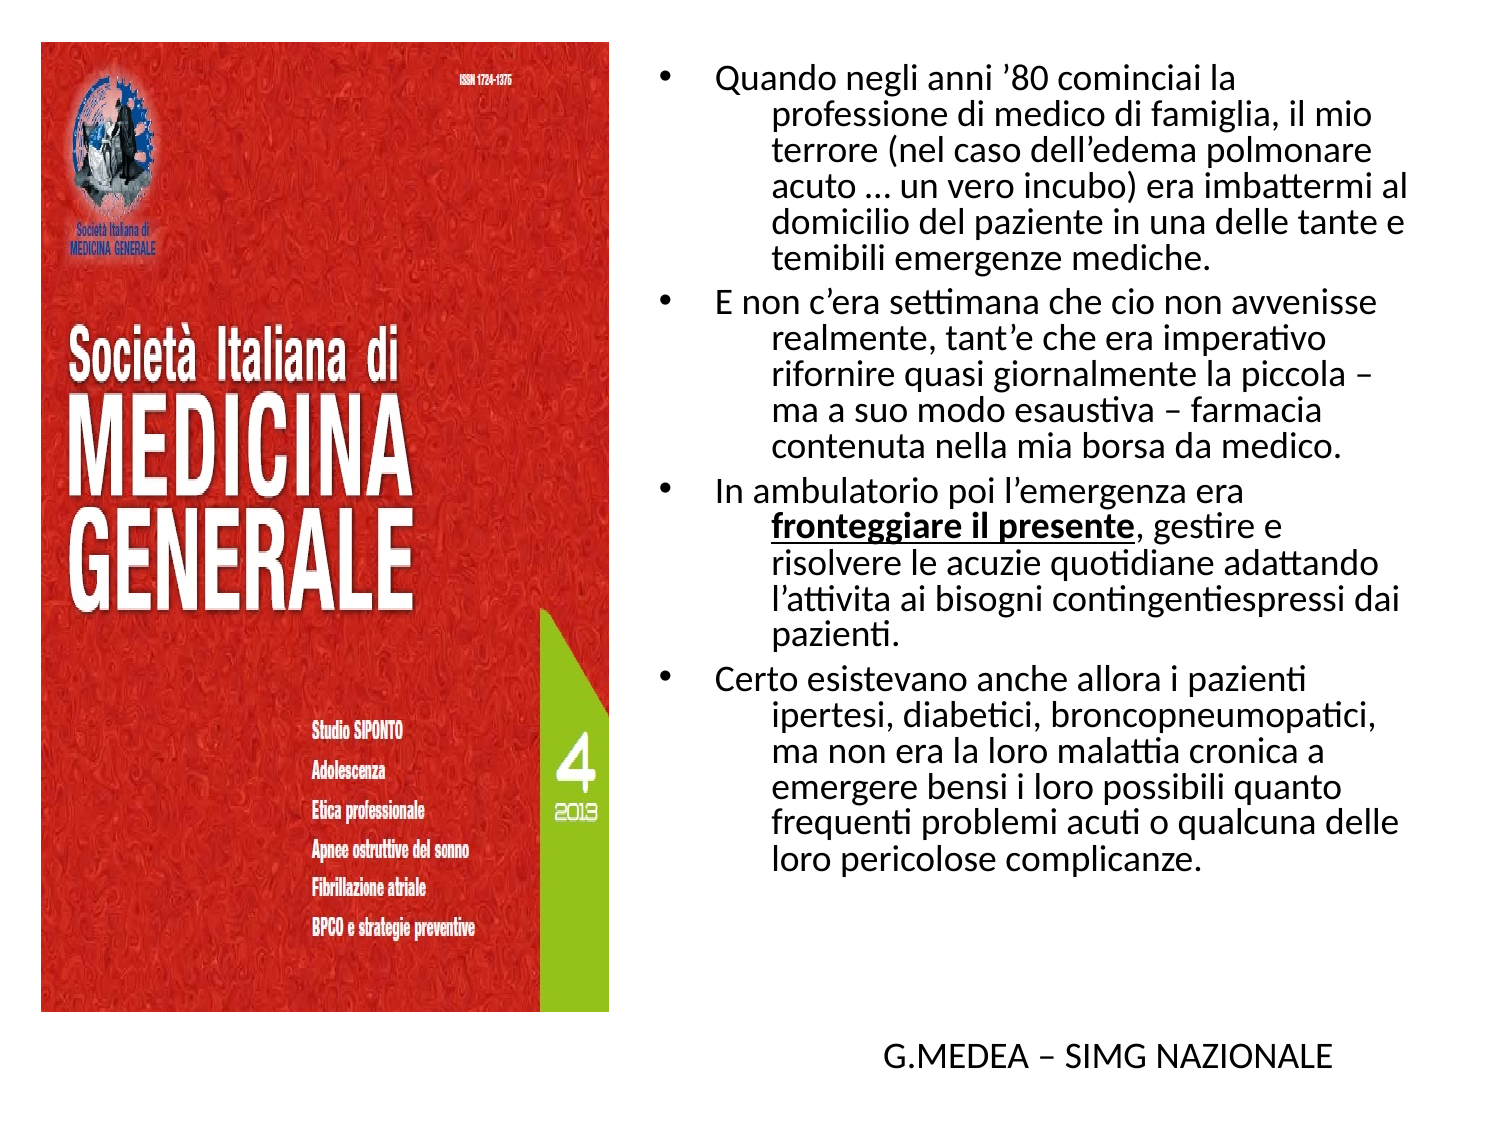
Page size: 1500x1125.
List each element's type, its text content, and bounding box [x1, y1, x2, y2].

text_box G.MEDEA – SIMG NAZIONALE [868, 1023, 1353, 1084]
picture [41, 42, 609, 1012]
list Quando negli anni ’80 cominciai la professione di medico di famiglia, il mio terrore (nel caso dell’edema polmonare acuto … un vero incubo) era imbattermi al domicilio del paziente in una delle tante e temibili emergenze mediche. E non c’era settimana che cio non avvenisse realmente, tant’e che era imperativo rifornire quasi giornalmente la piccola – ma a suo modo esaustiva – farmacia contenuta nella mia borsa da medico. In ambulatorio poi l’emergenza era fronteggiare il presente, gestire e risolvere le acuzie quotidiane adattando l’attivita ai bisogni contingentiespressi dai pazienti. Certo esistevano anche allora i pazienti ipertesi, diabetici, broncopneumopatici, ma non era la loro malattia cronica a emergere bensi i loro possibili quanto frequenti problemi acuti o qualcuna delle loro pericolose complicanze. [643, 54, 1426, 1005]
